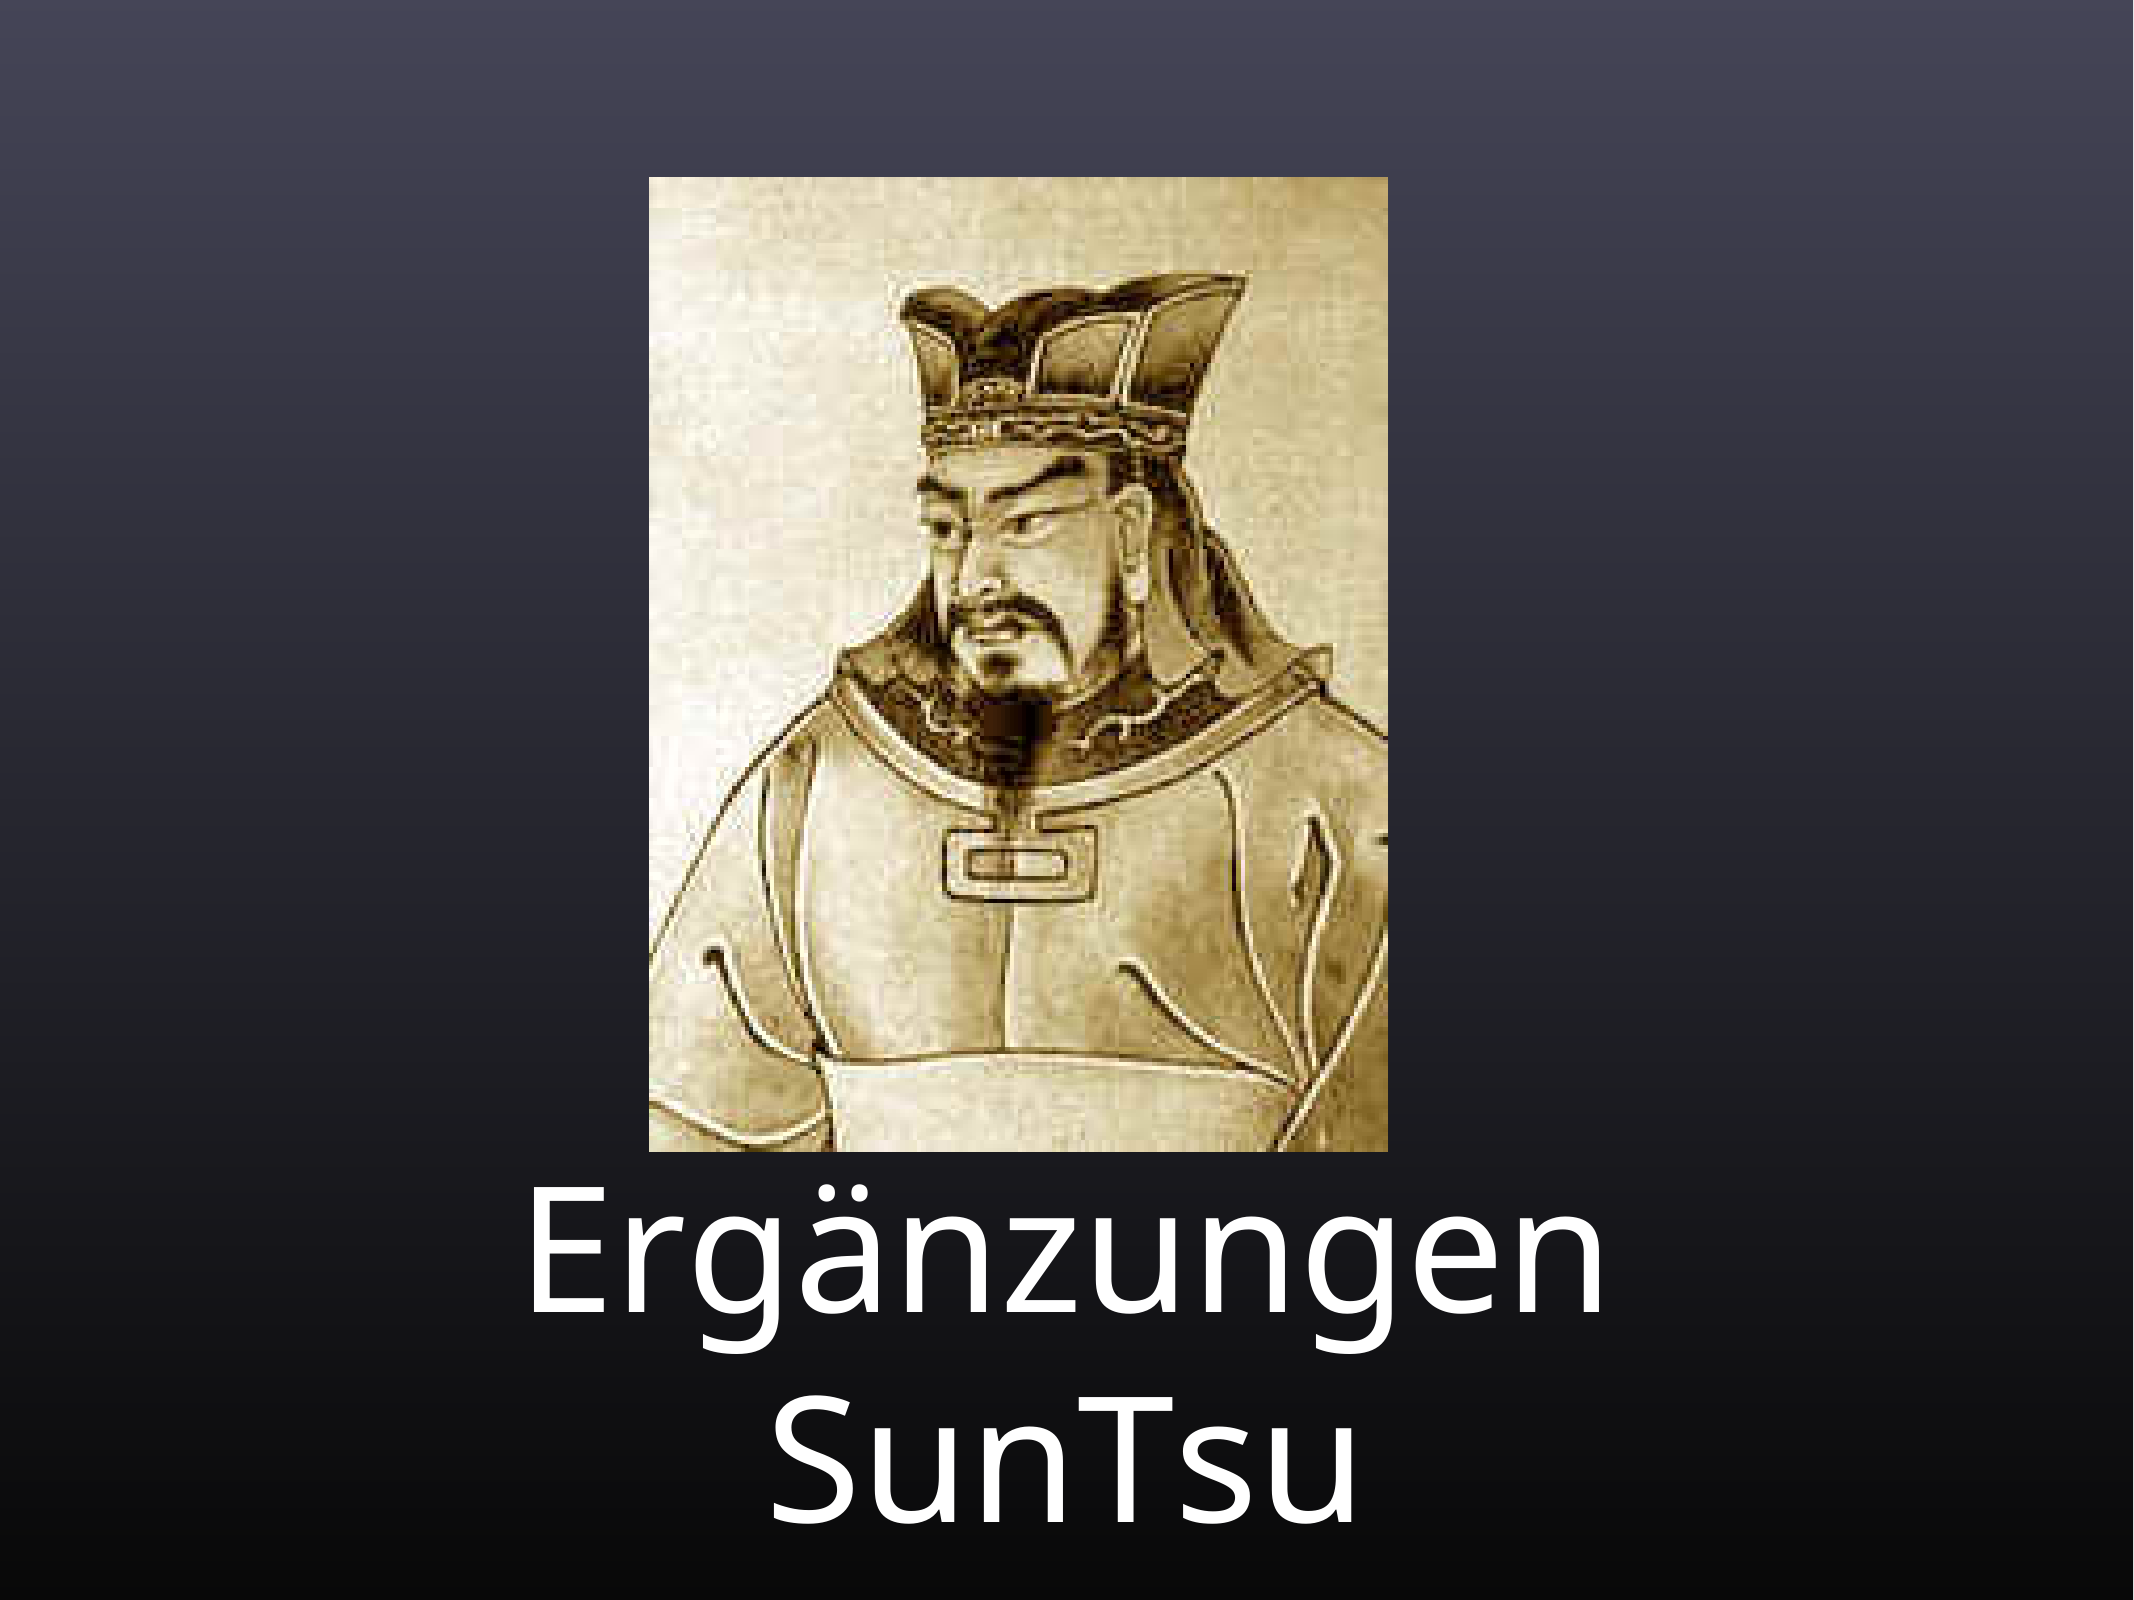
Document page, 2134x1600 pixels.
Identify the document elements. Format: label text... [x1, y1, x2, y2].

title Ergänzungen SunTsu [177, 1129, 1955, 1567]
picture [649, 177, 1388, 1152]
